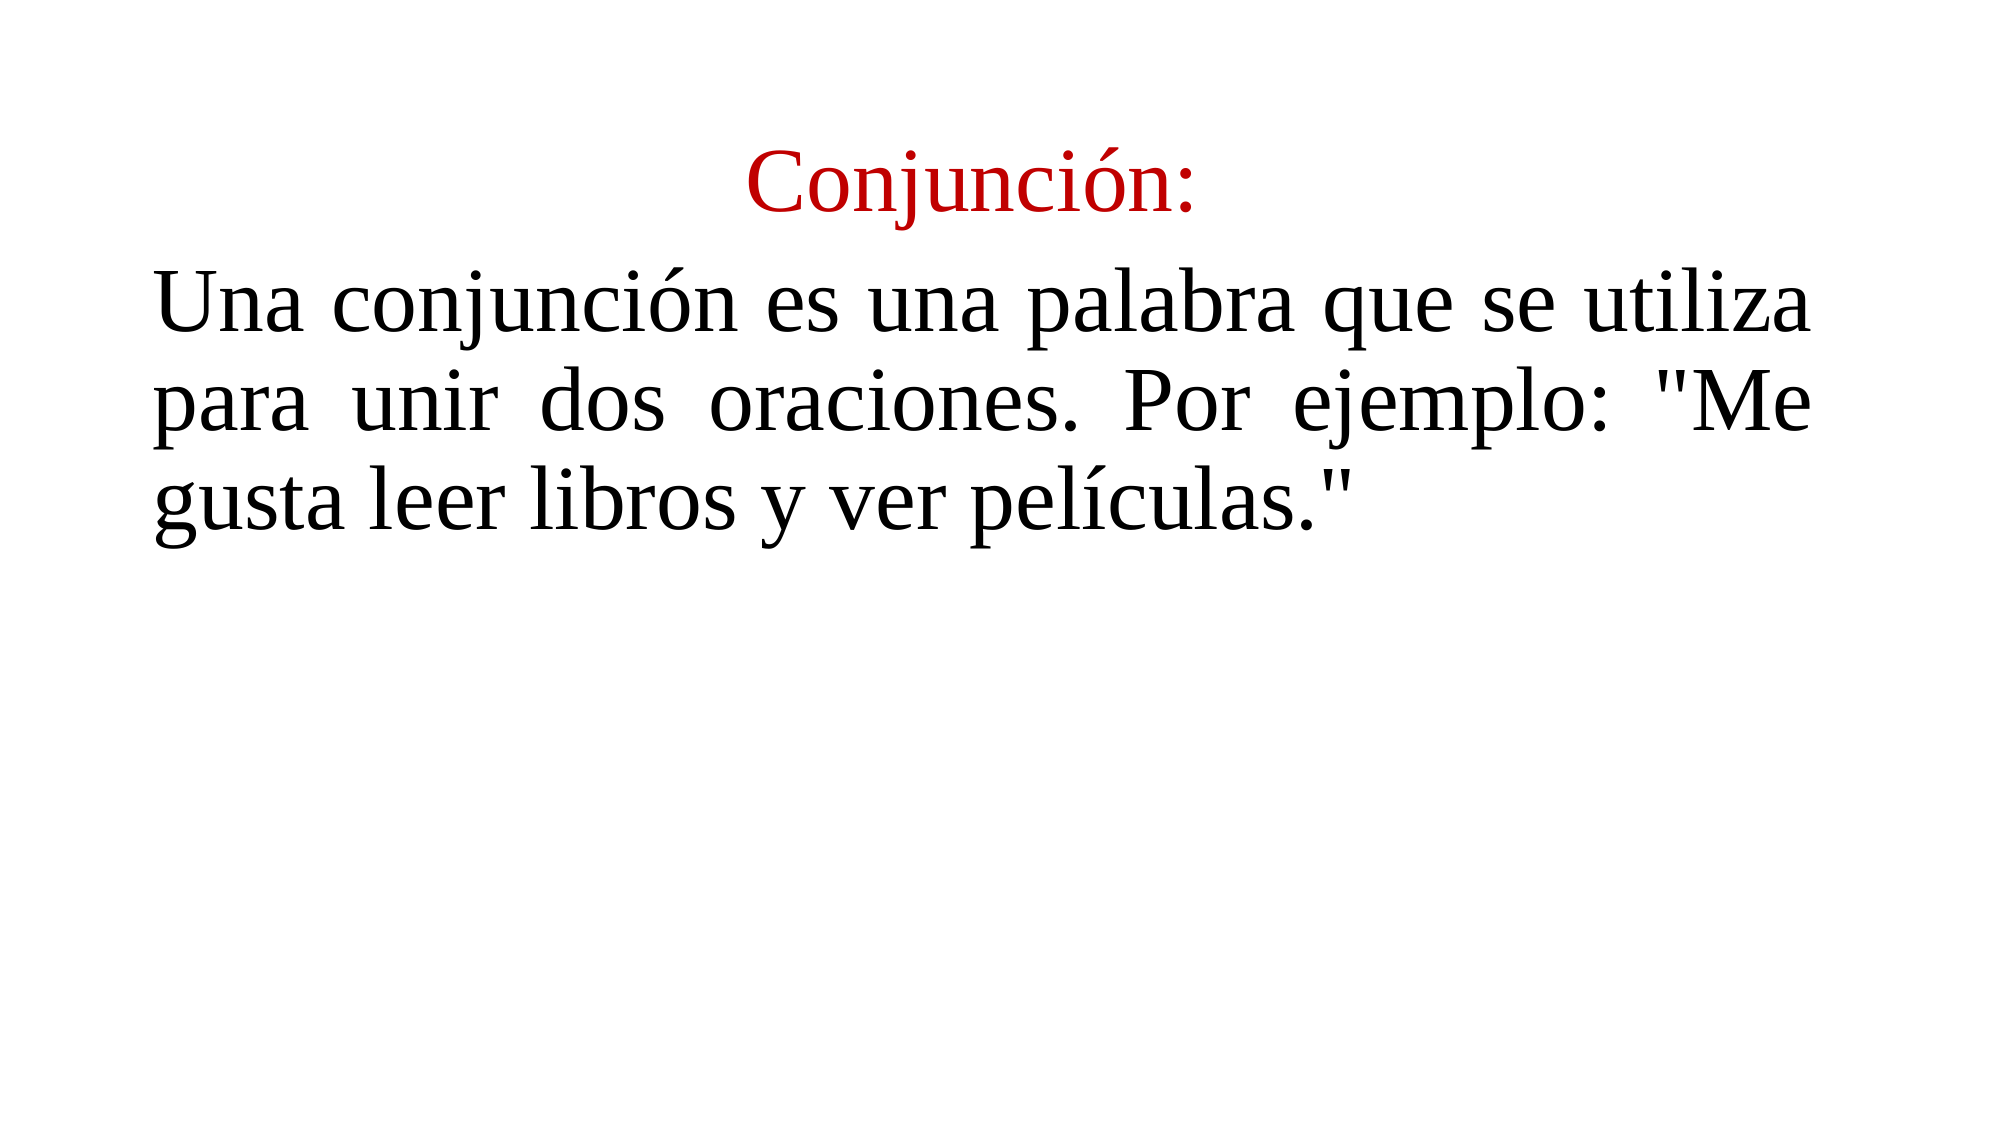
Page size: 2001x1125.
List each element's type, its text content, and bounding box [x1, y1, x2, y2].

list Conjunción: Una conjunción es una palabra que se utiliza para unir dos oraciones. Por ejemplo: "Me gusta leer libros y ver películas." [137, 125, 1863, 1014]
